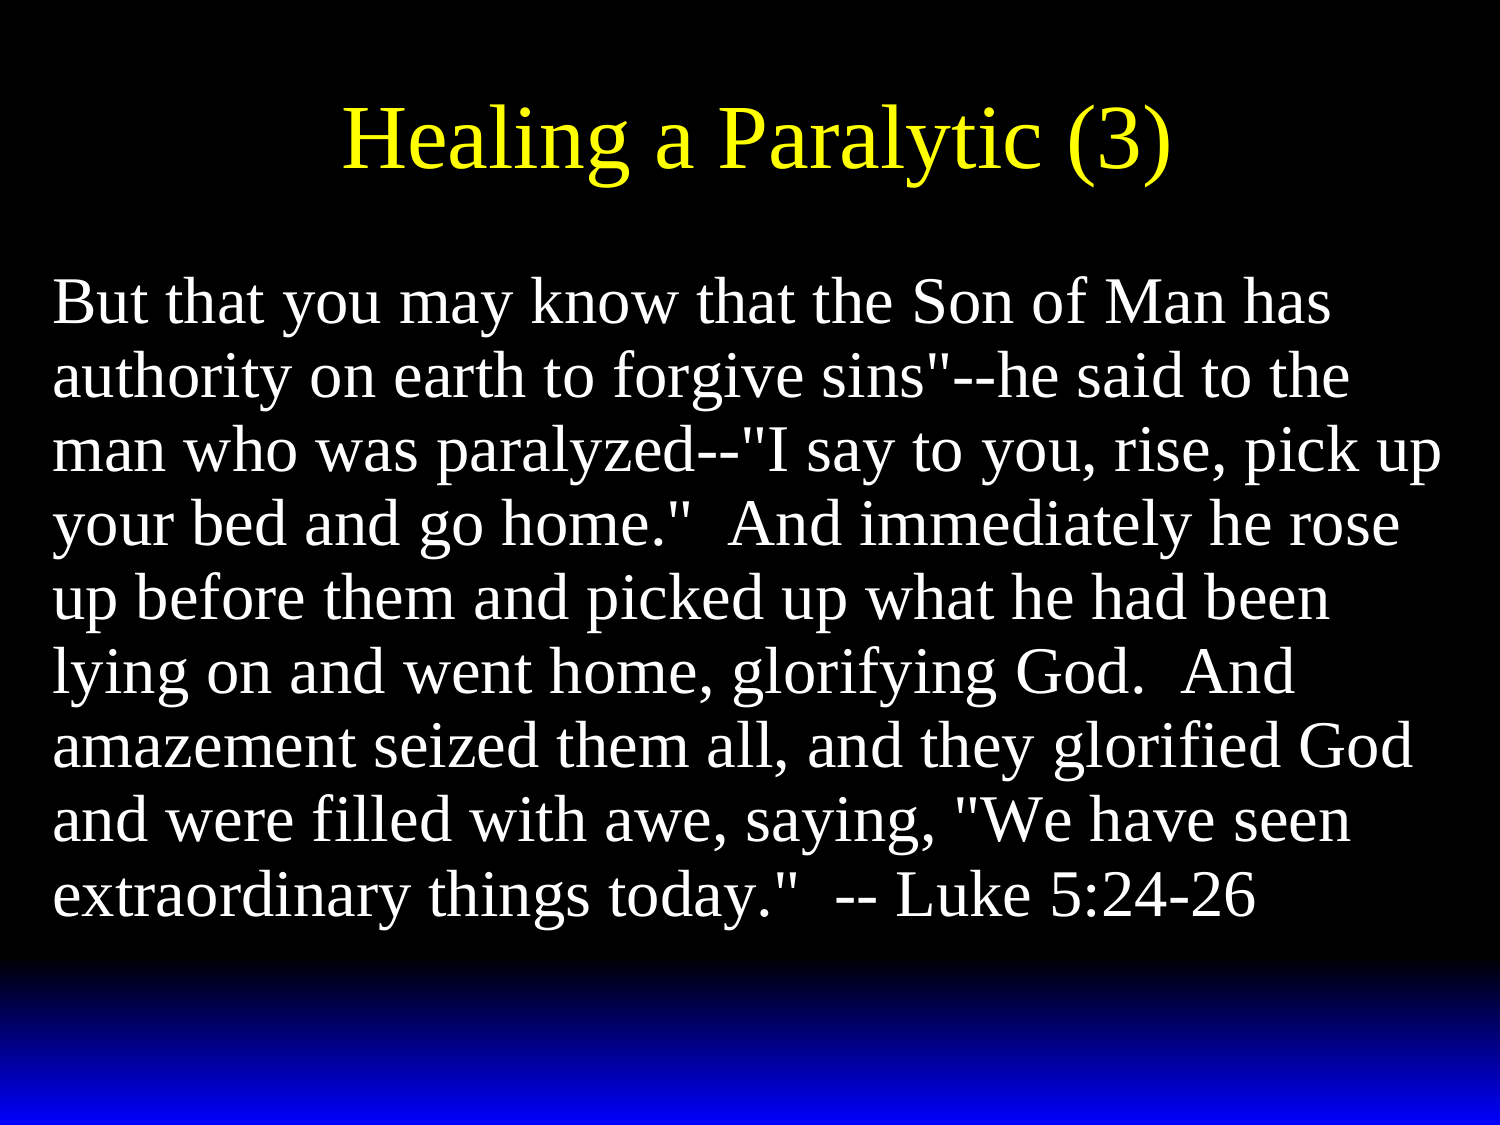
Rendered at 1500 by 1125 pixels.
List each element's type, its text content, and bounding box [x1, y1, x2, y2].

text_box But that you may know that the Son of Man has authority on earth to forgive sins"--he said to the man who was paralyzed--"I say to you, rise, pick up your bed and go home." And immediately he rose up before them and picked up what he had been lying on and went home, glorifying God. And amazement seized them all, and they glorified God and were filled with awe, saying, "We have seen extraordinary things today." -- Luke 5:24-26 [37, 256, 1463, 938]
title Healing a Paralytic (3) [82, 44, 1433, 231]
